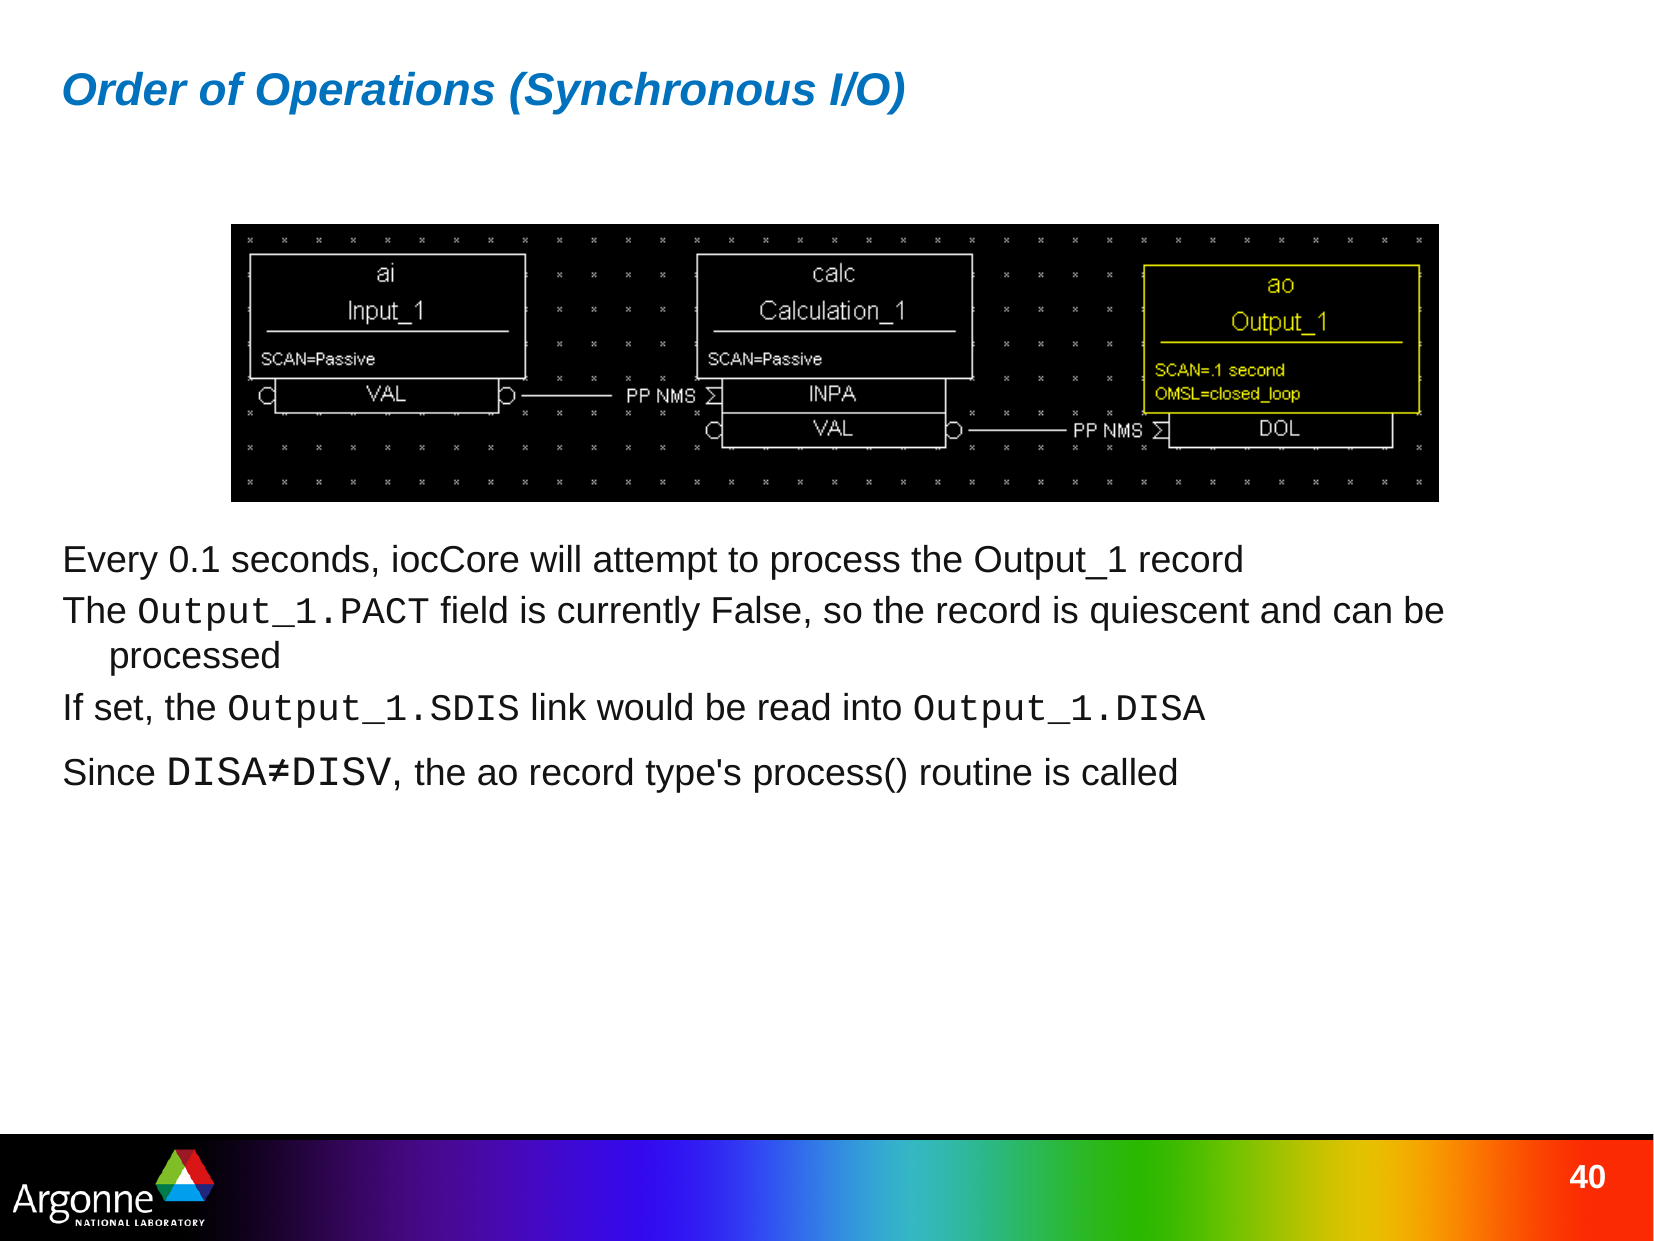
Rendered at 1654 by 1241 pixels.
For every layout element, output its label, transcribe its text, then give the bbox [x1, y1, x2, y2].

title Order of Operations (Synchronous I/O) [61, 56, 1500, 126]
picture [0, 1134, 1654, 1241]
list Every 0.1 seconds, iocCore will attempt to process the Output_1 record The Output_1.PACT field is currently False, so the record is quiescent and can be processed If set, the Output_1.SDIS link would be read into Output_1.DISA Since DISA≠DISV, the ao record type's process() routine is called [62, 538, 1498, 852]
picture [231, 224, 1439, 502]
